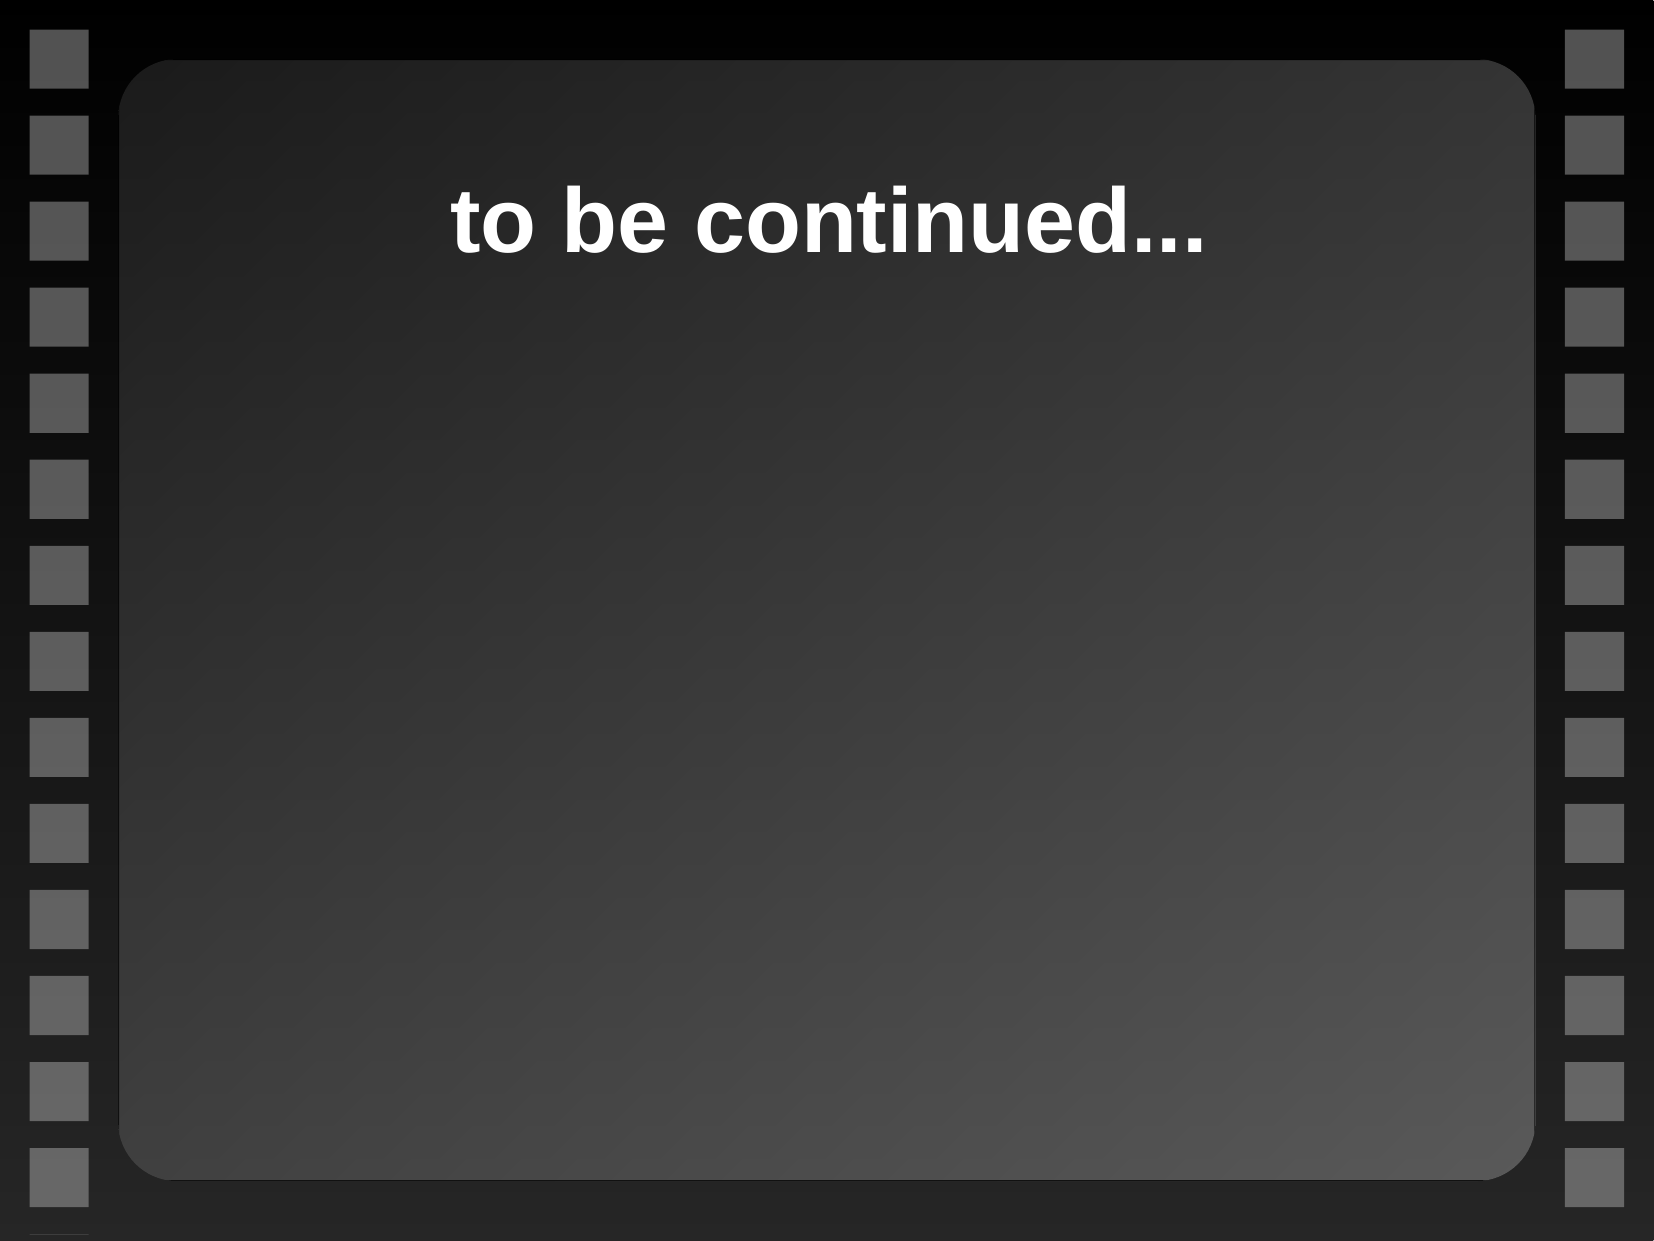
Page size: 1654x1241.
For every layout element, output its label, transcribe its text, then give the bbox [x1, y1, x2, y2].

title to be continued... [123, 117, 1536, 325]
